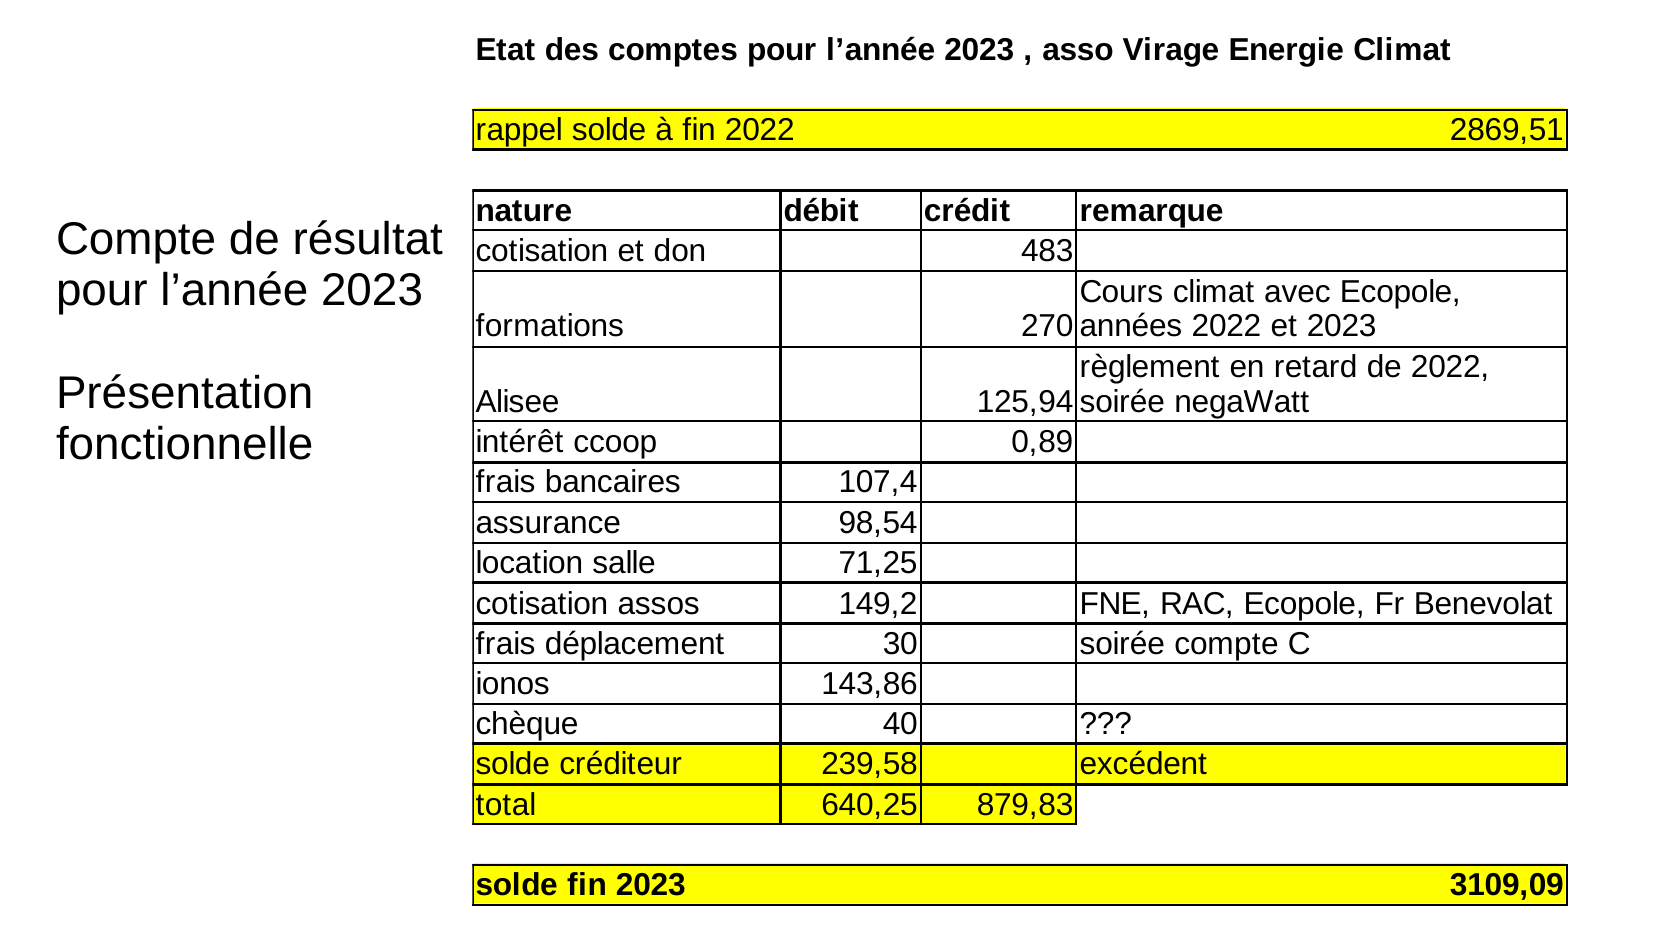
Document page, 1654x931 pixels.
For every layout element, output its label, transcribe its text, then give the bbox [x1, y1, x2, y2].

text_box Compte de résultat pour l’année 2023 Présentation fonctionnelle [41, 205, 472, 503]
picture [472, 29, 1571, 910]
